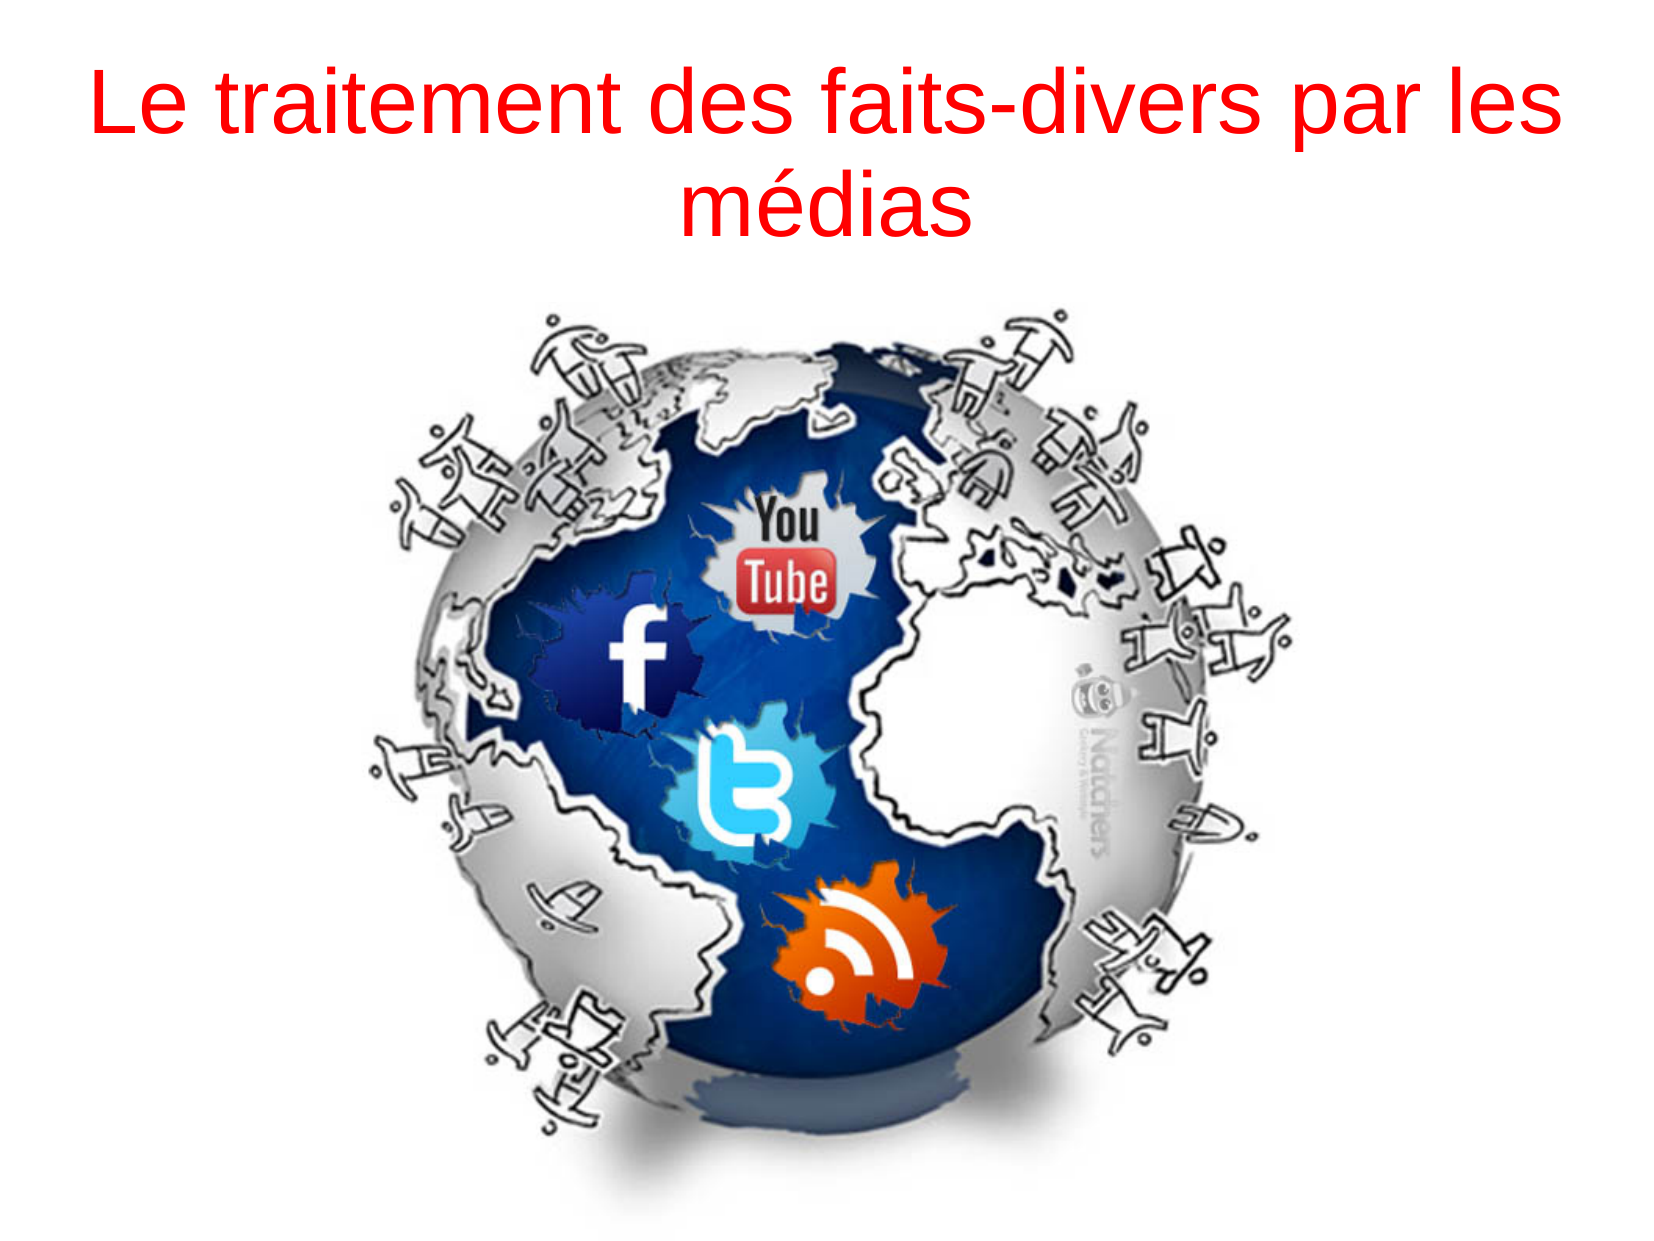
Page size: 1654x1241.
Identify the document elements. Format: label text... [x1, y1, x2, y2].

picture [361, 302, 1300, 1241]
title Le traitement des faits-divers par les médias [82, 49, 1571, 257]
